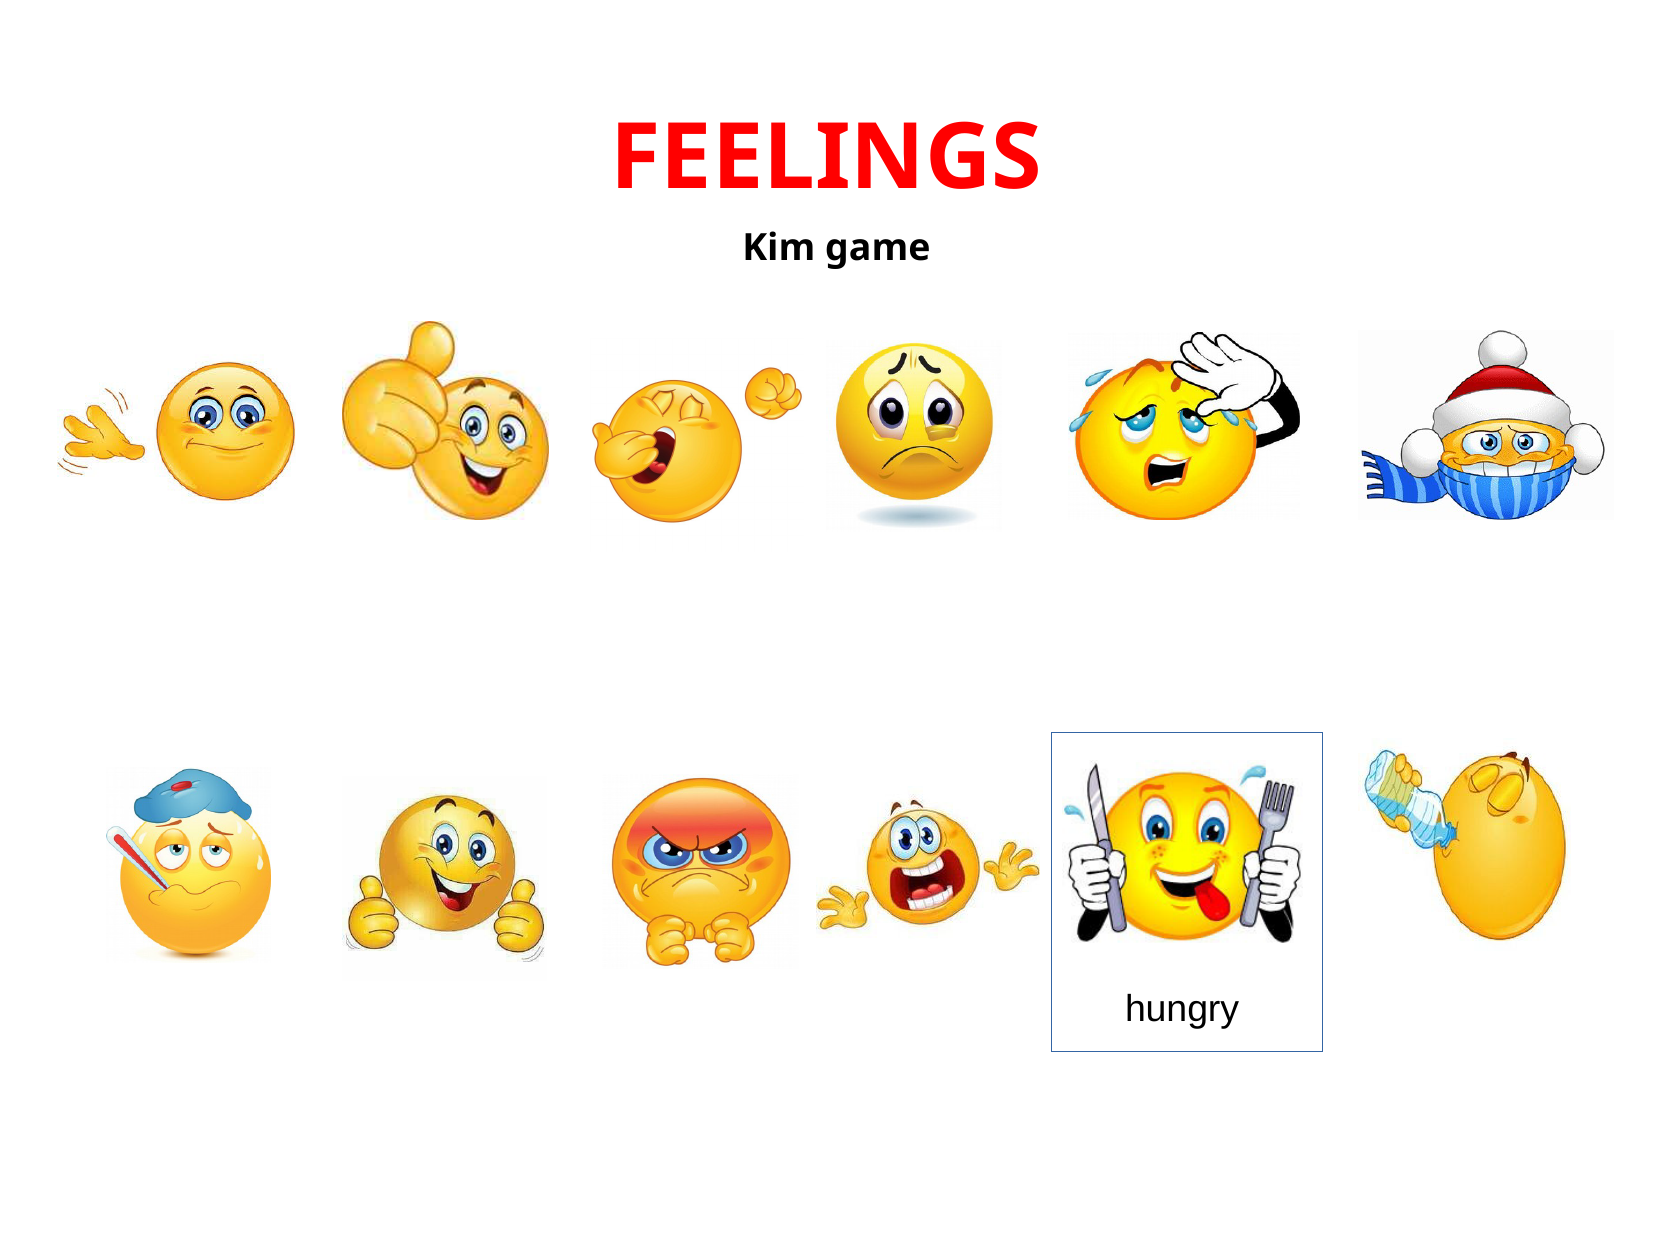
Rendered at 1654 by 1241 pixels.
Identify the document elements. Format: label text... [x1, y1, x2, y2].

picture [826, 340, 1002, 532]
picture [342, 776, 547, 981]
picture [342, 321, 549, 520]
title FEELINGS [82, 49, 1571, 257]
text_box Kim game [649, 212, 1087, 274]
picture [816, 786, 1040, 945]
picture [106, 767, 271, 963]
picture [1068, 332, 1300, 520]
picture [1062, 760, 1304, 945]
picture [590, 338, 804, 552]
picture [57, 354, 296, 508]
text_box hungry [1110, 980, 1300, 1038]
picture [1358, 330, 1614, 520]
picture [1358, 738, 1571, 951]
picture [602, 774, 799, 969]
